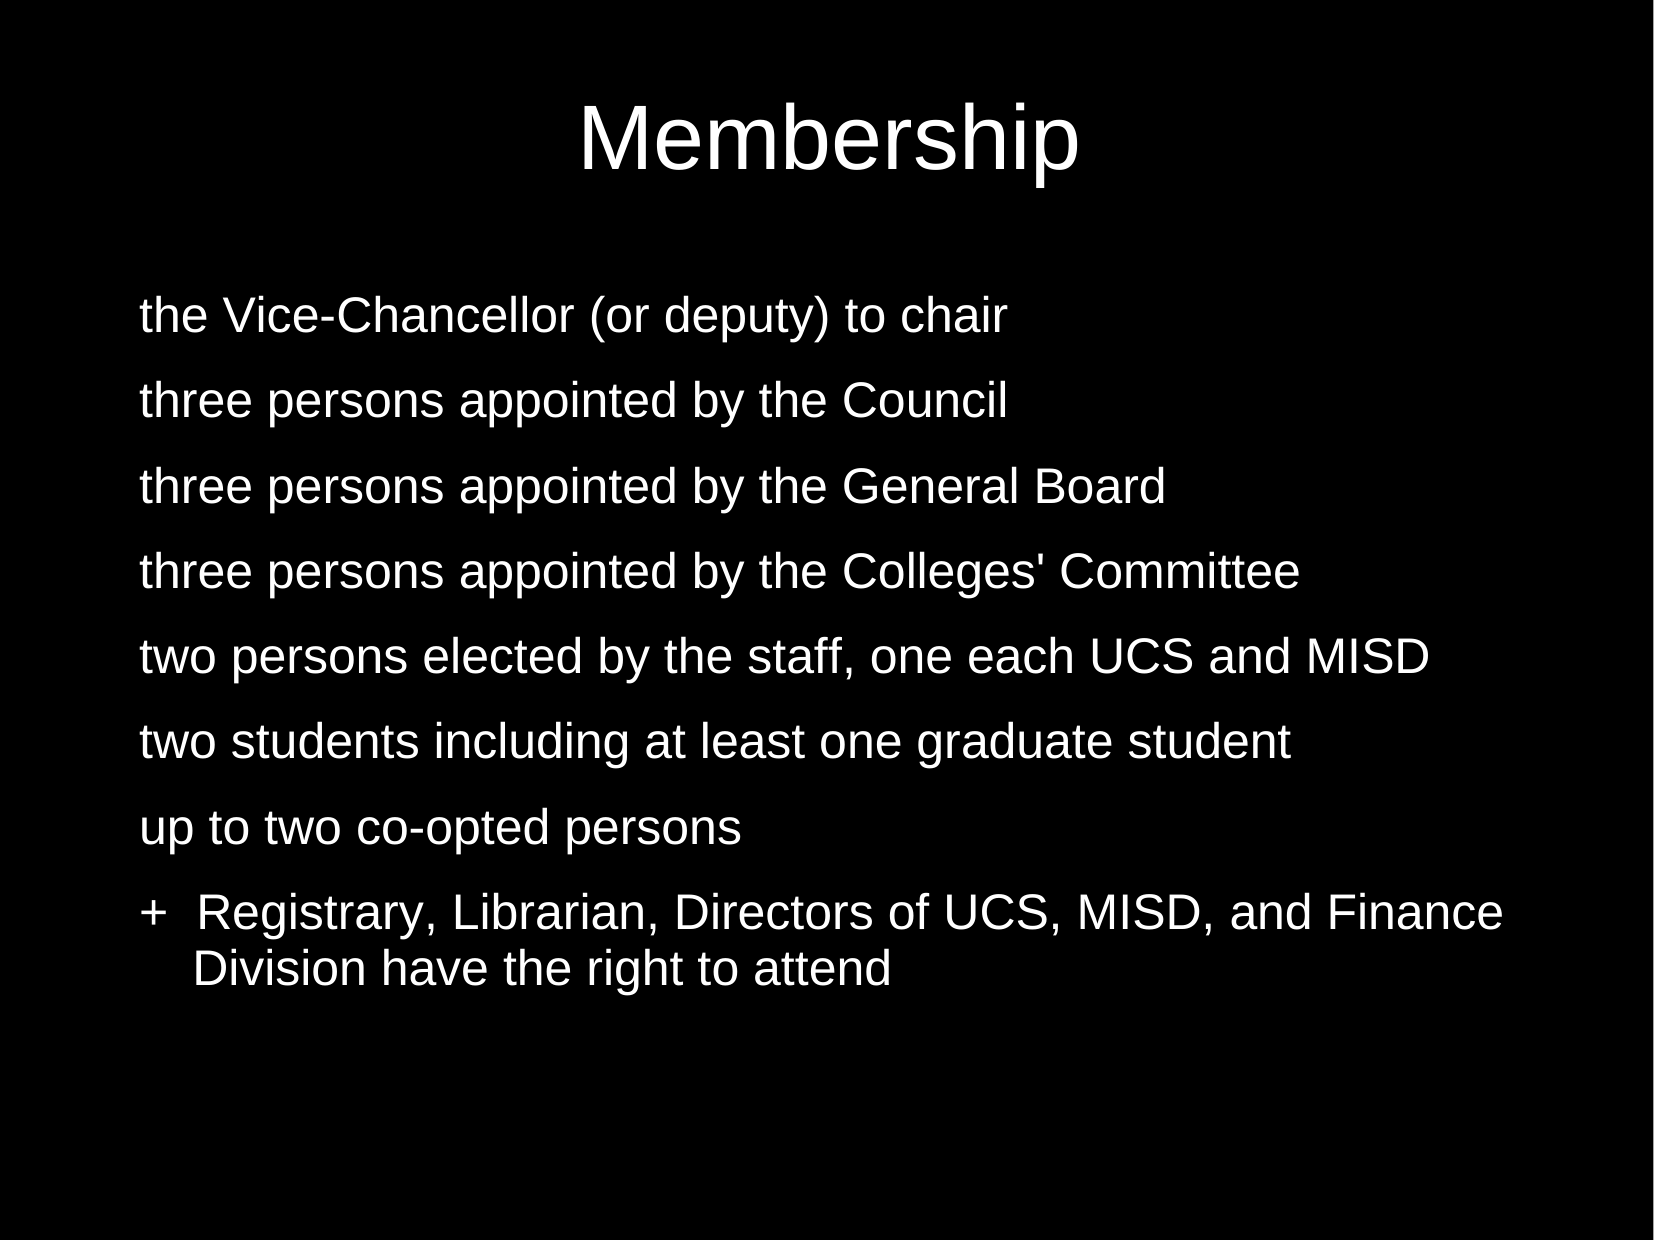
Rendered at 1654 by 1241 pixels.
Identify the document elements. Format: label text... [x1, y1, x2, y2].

title Membership [123, 34, 1536, 242]
list the Vice-Chancellor (or deputy) to chair three persons appointed by the Council three persons appointed by the General Board three persons appointed by the Colleges' Committee two persons elected by the staff, one each UCS and MISD two students including at least one graduate student up to two co-opted persons + Registrary, Librarian, Directors of UCS, MISD, and Finance Division have the right to attend [121, 287, 1534, 1053]
